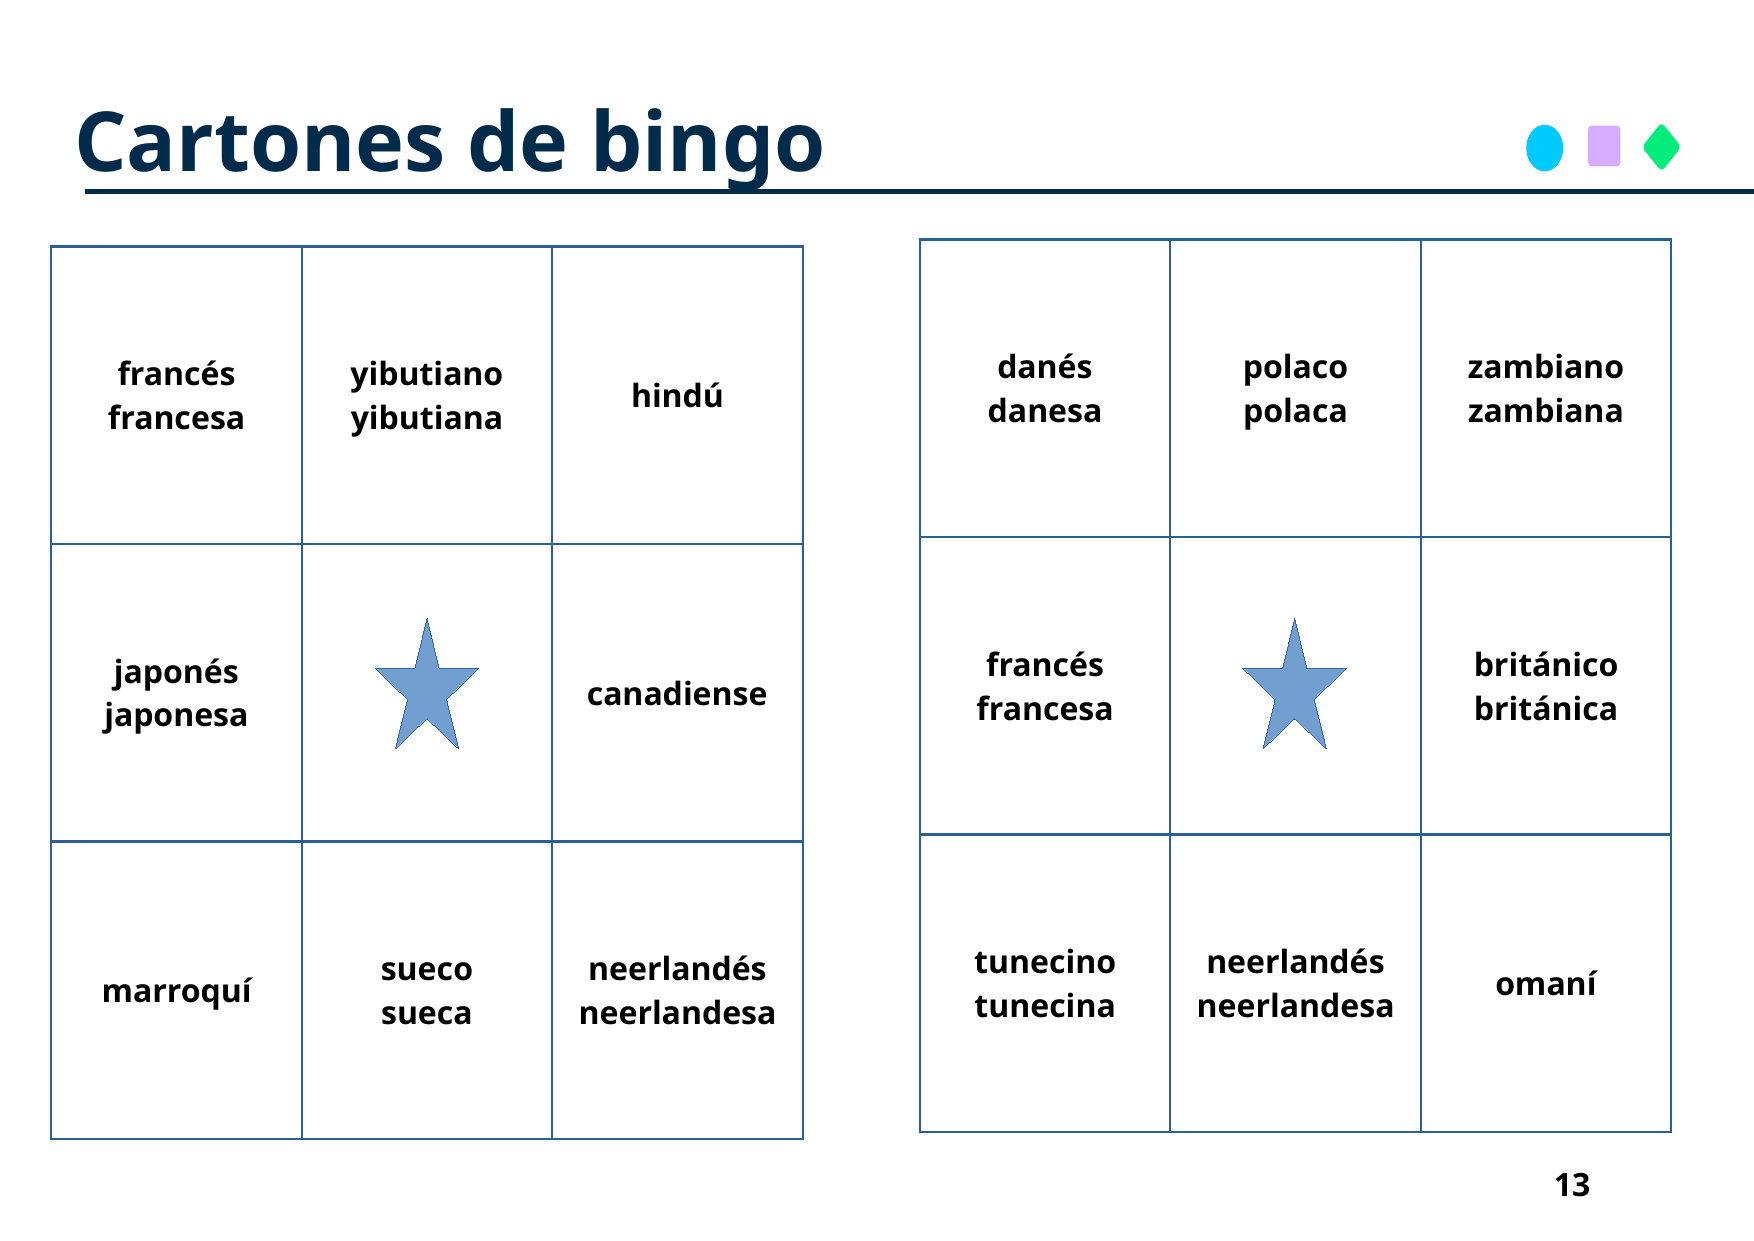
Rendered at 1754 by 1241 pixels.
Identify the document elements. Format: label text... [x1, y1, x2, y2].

table_cell británico británica [1422, 538, 1670, 833]
table_header francés francesa [52, 248, 301, 543]
table_header zambiano zambiana [1422, 241, 1670, 536]
table_cell [303, 545, 551, 840]
table_cell omaní [1422, 836, 1670, 1131]
table_cell [1171, 538, 1420, 833]
table_cell neerlandés neerlandesa [553, 843, 802, 1138]
table_header danés danesa [921, 241, 1169, 536]
table_header hindú [553, 248, 802, 543]
table_cell marroquí [52, 843, 301, 1138]
table_cell neerlandés neerlandesa [1171, 836, 1420, 1131]
table_cell canadiense [553, 545, 802, 840]
table_header yibutiano yibutiana [303, 248, 551, 543]
table_cell sueco sueca [303, 843, 551, 1138]
table_cell japonés japonesa [52, 545, 301, 840]
table_header polaco polaca [1171, 241, 1420, 536]
text_box [375, 618, 479, 749]
table_cell tunecino tunecina [921, 836, 1169, 1131]
title Cartones de bingo [74, 32, 1404, 196]
table_cell francés francesa [921, 538, 1169, 833]
text_box [1242, 618, 1347, 749]
